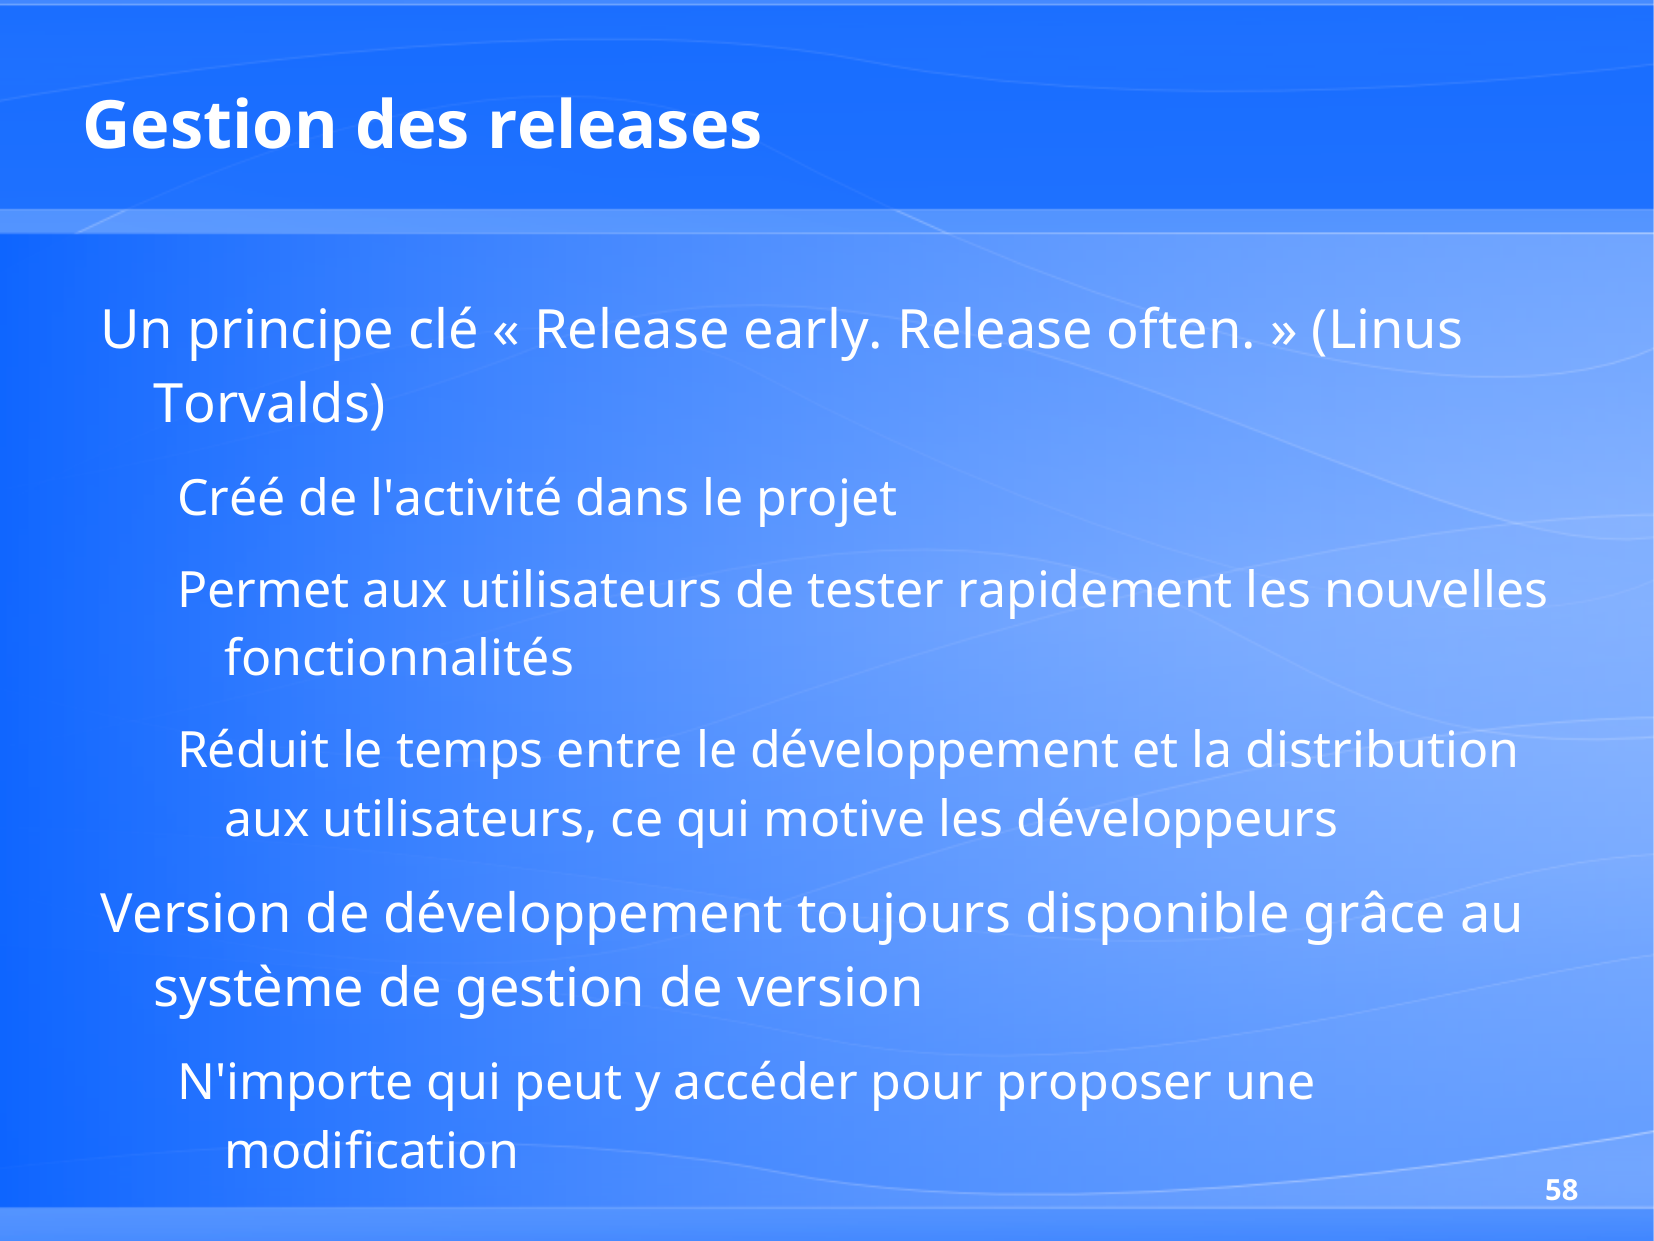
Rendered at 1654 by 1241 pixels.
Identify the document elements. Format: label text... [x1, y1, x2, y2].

list Un principe clé « Release early. Release often. » (Linus Torvalds) Créé de l'activité dans le projet Permet aux utilisateurs de tester rapidement les nouvelles fonctionnalités Réduit le temps entre le développement et la distribution aux utilisateurs, ce qui motive les développeurs Version de développement toujours disponible grâce au système de gestion de version N'importe qui peut y accéder pour proposer une modification [82, 290, 1571, 1127]
title Gestion des releases [23, 15, 1625, 229]
picture [0, 0, 1654, 1241]
